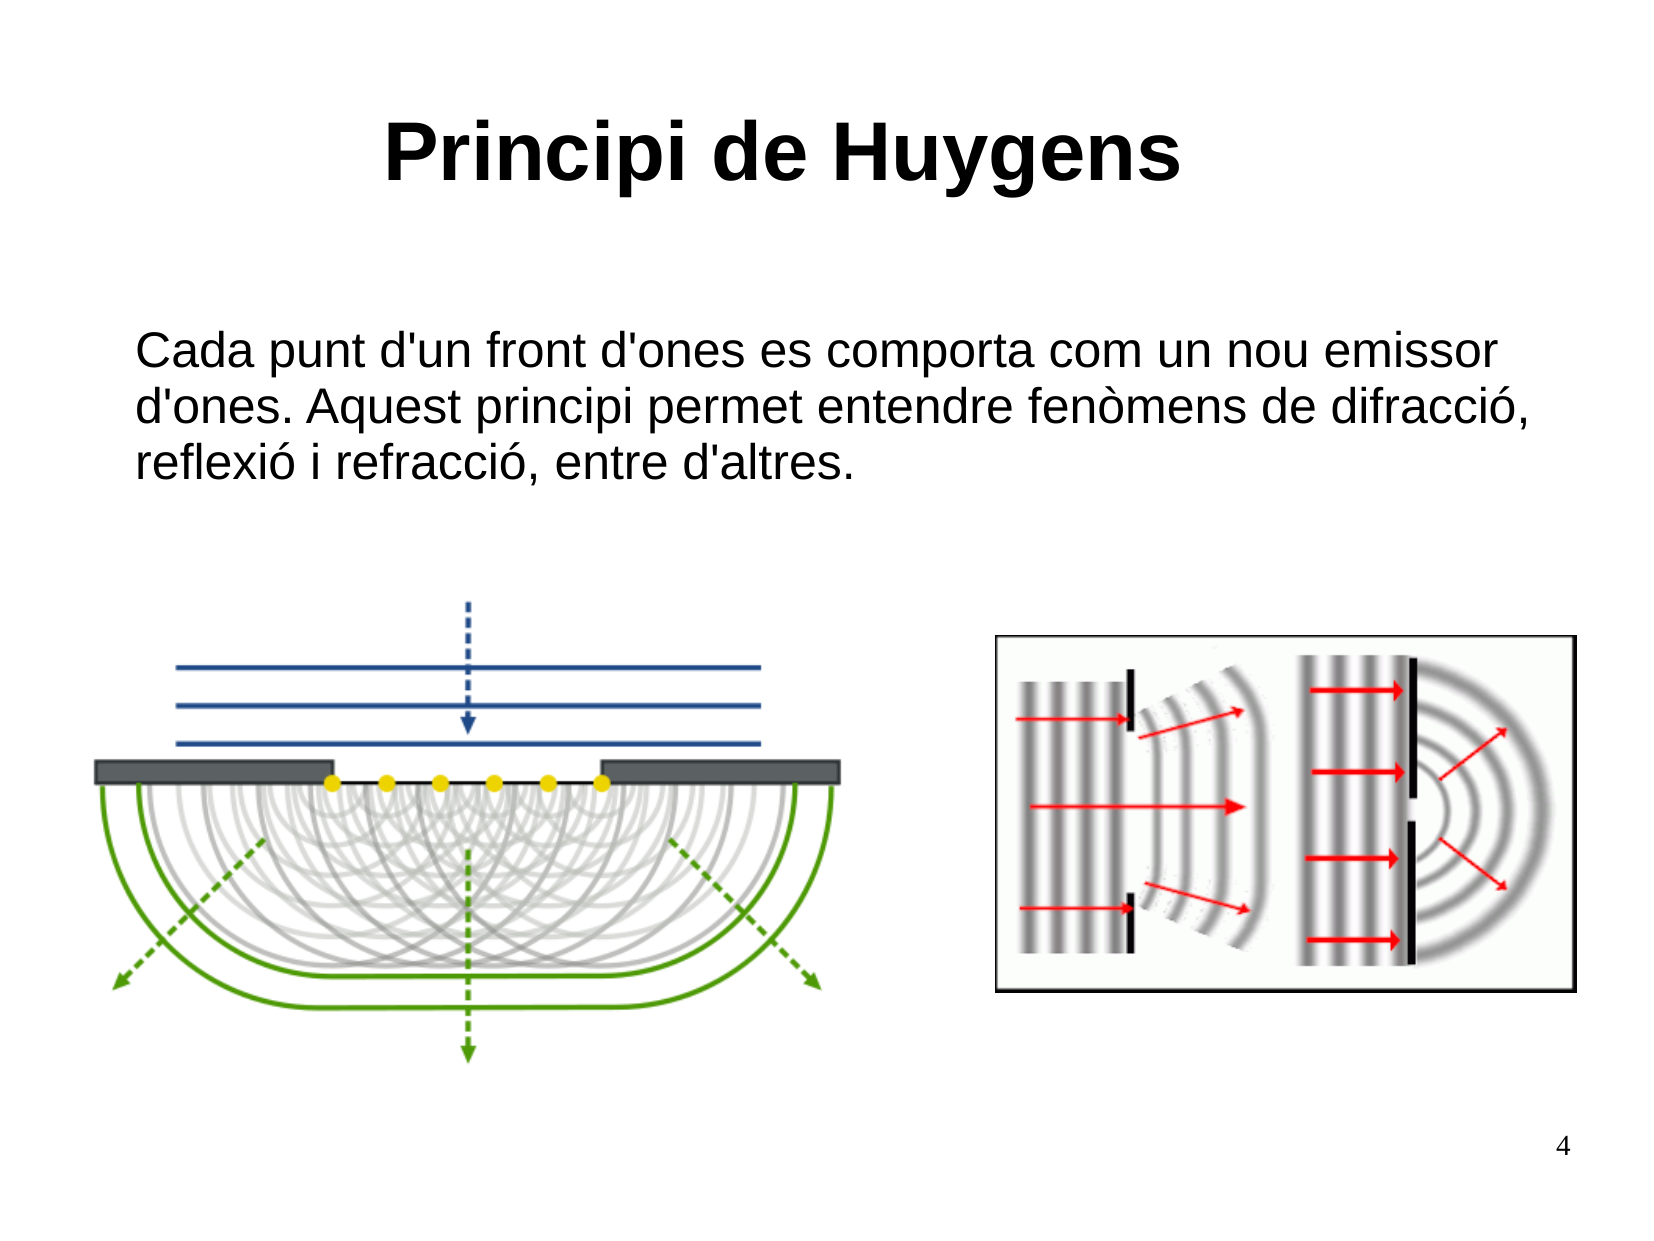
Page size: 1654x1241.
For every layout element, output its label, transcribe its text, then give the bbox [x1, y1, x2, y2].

text_box Principi de Huygens [368, 97, 1212, 206]
picture [77, 581, 860, 1082]
picture [995, 635, 1577, 993]
text_box Cada punt d'un front d'ones es comporta com un nou emissor d'ones. Aquest principi permet entendre fenòmens de difracció, reflexió i refracció, entre d'altres. [120, 315, 1577, 498]
